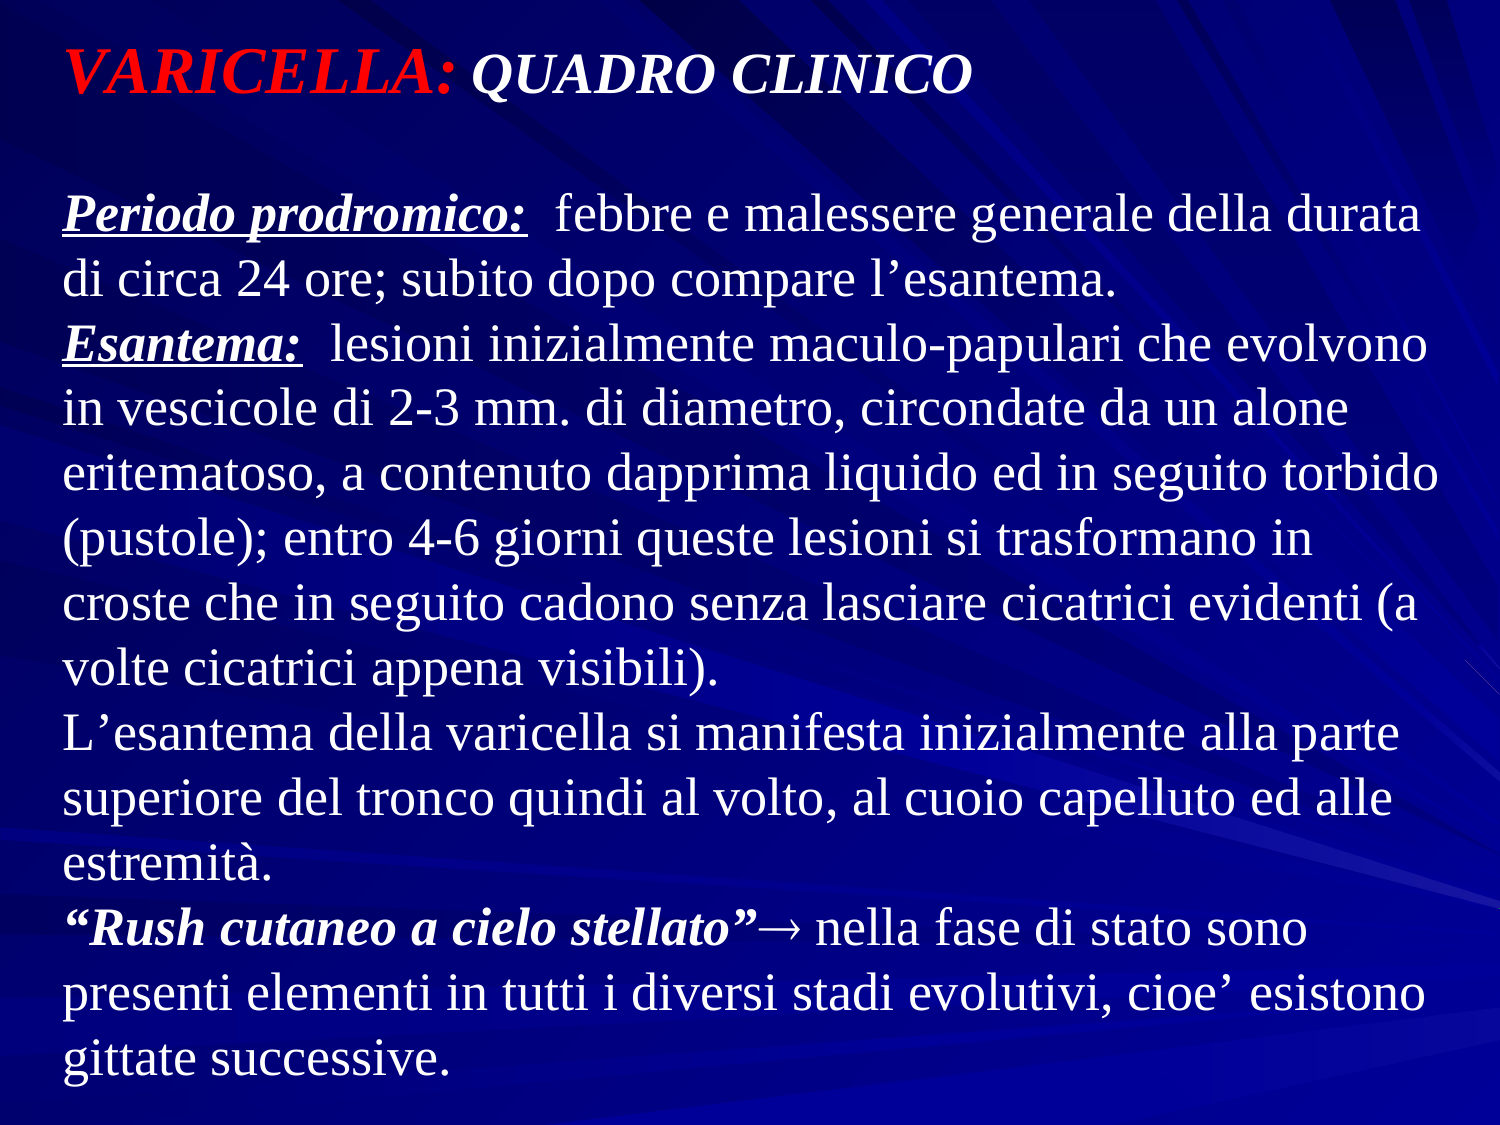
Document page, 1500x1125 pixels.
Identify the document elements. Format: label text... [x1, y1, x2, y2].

text_box VARICELLA: QUADRO CLINICO Periodo prodromico: febbre e malessere generale della durata di circa 24 ore; subito dopo compare l’esantema. Esantema: lesioni inizialmente maculo-papulari che evolvono in vescicole di 2-3 mm. di diametro, circondate da un alone eritematoso, a contenuto dapprima liquido ed in seguito torbido (pustole); entro 4-6 giorni queste lesioni si trasformano in croste che in seguito cadono senza lasciare cicatrici evidenti (a volte cicatrici appena visibili). L’esantema della varicella si manifesta inizialmente alla parte superiore del tronco quindi al volto, al cuoio capelluto ed alle estremità. “Rush cutaneo a cielo stellato” nella fase di stato sono presenti elementi in tutti i diversi stadi evolutivi, cioe’ esistono gittate successive. [47, 19, 1463, 1095]
